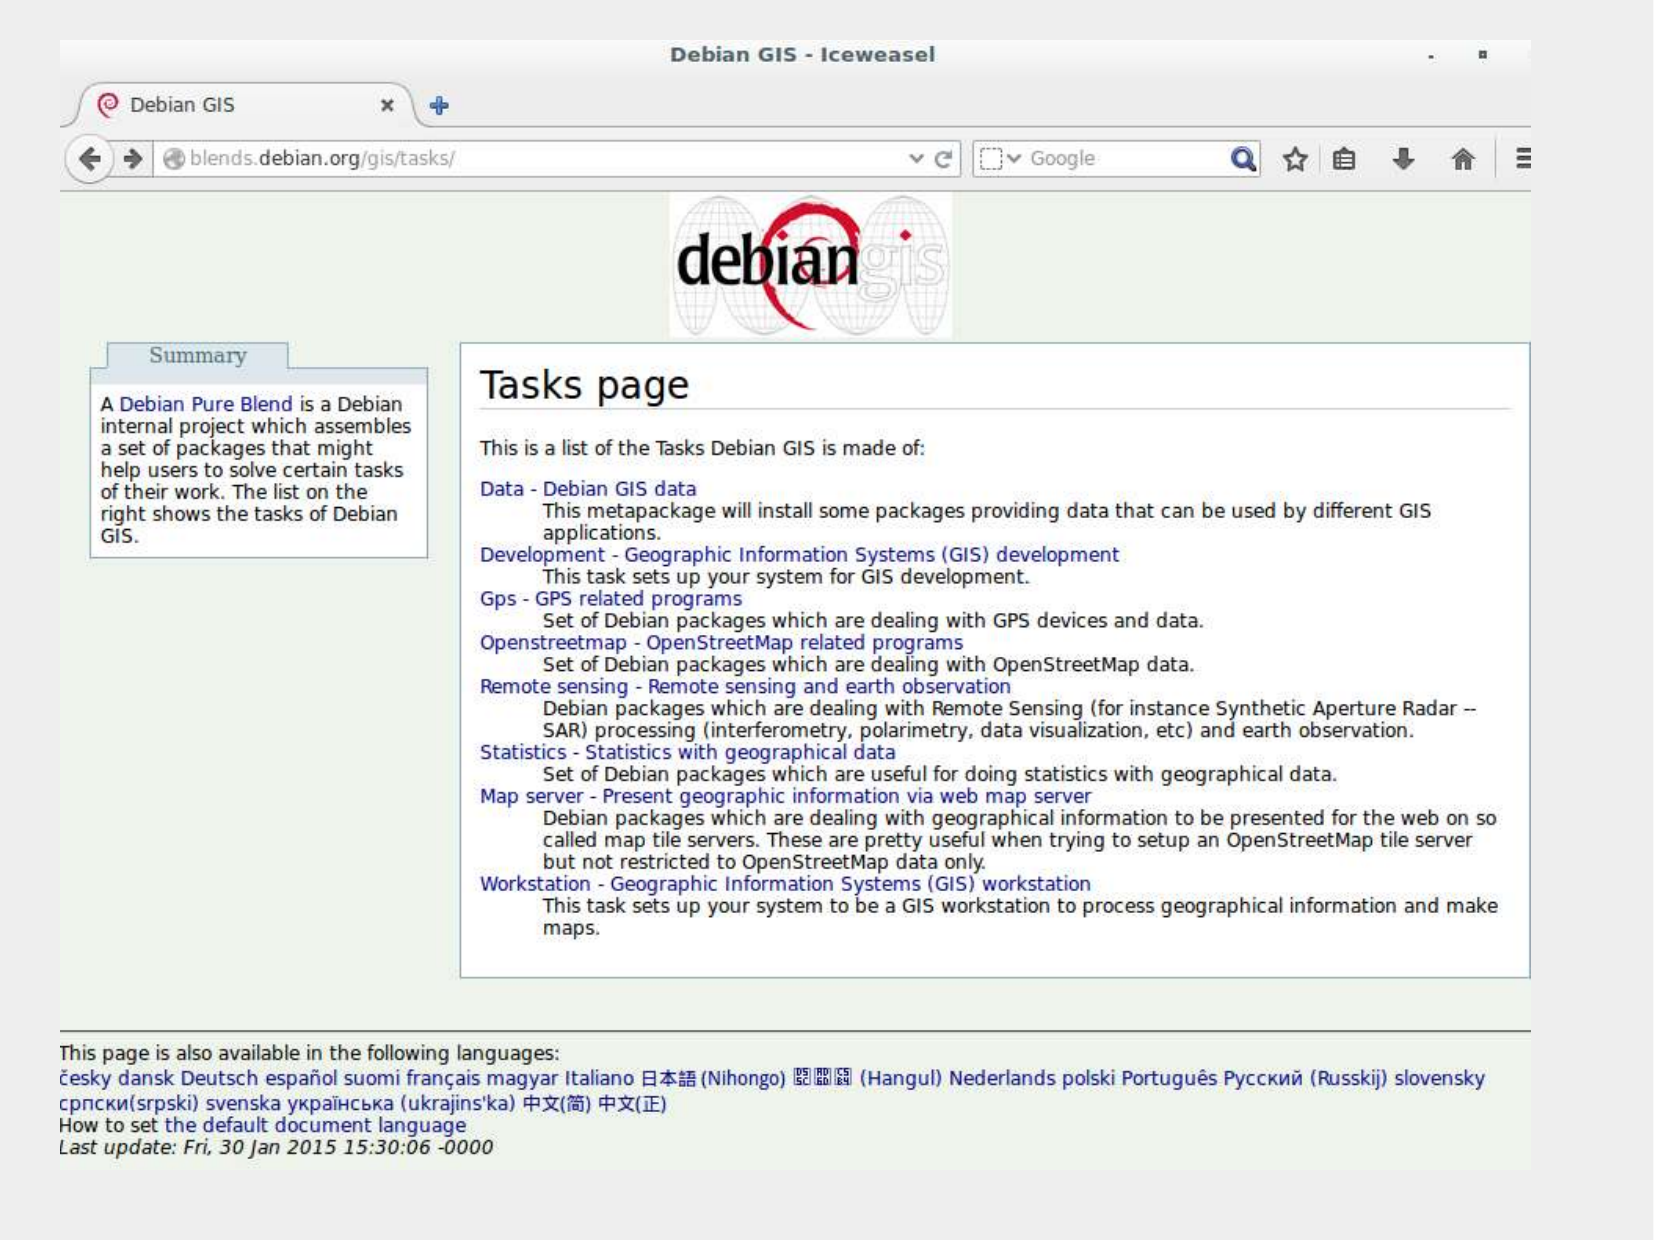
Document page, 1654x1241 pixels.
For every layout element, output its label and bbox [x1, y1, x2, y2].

picture [60, 40, 1531, 1171]
